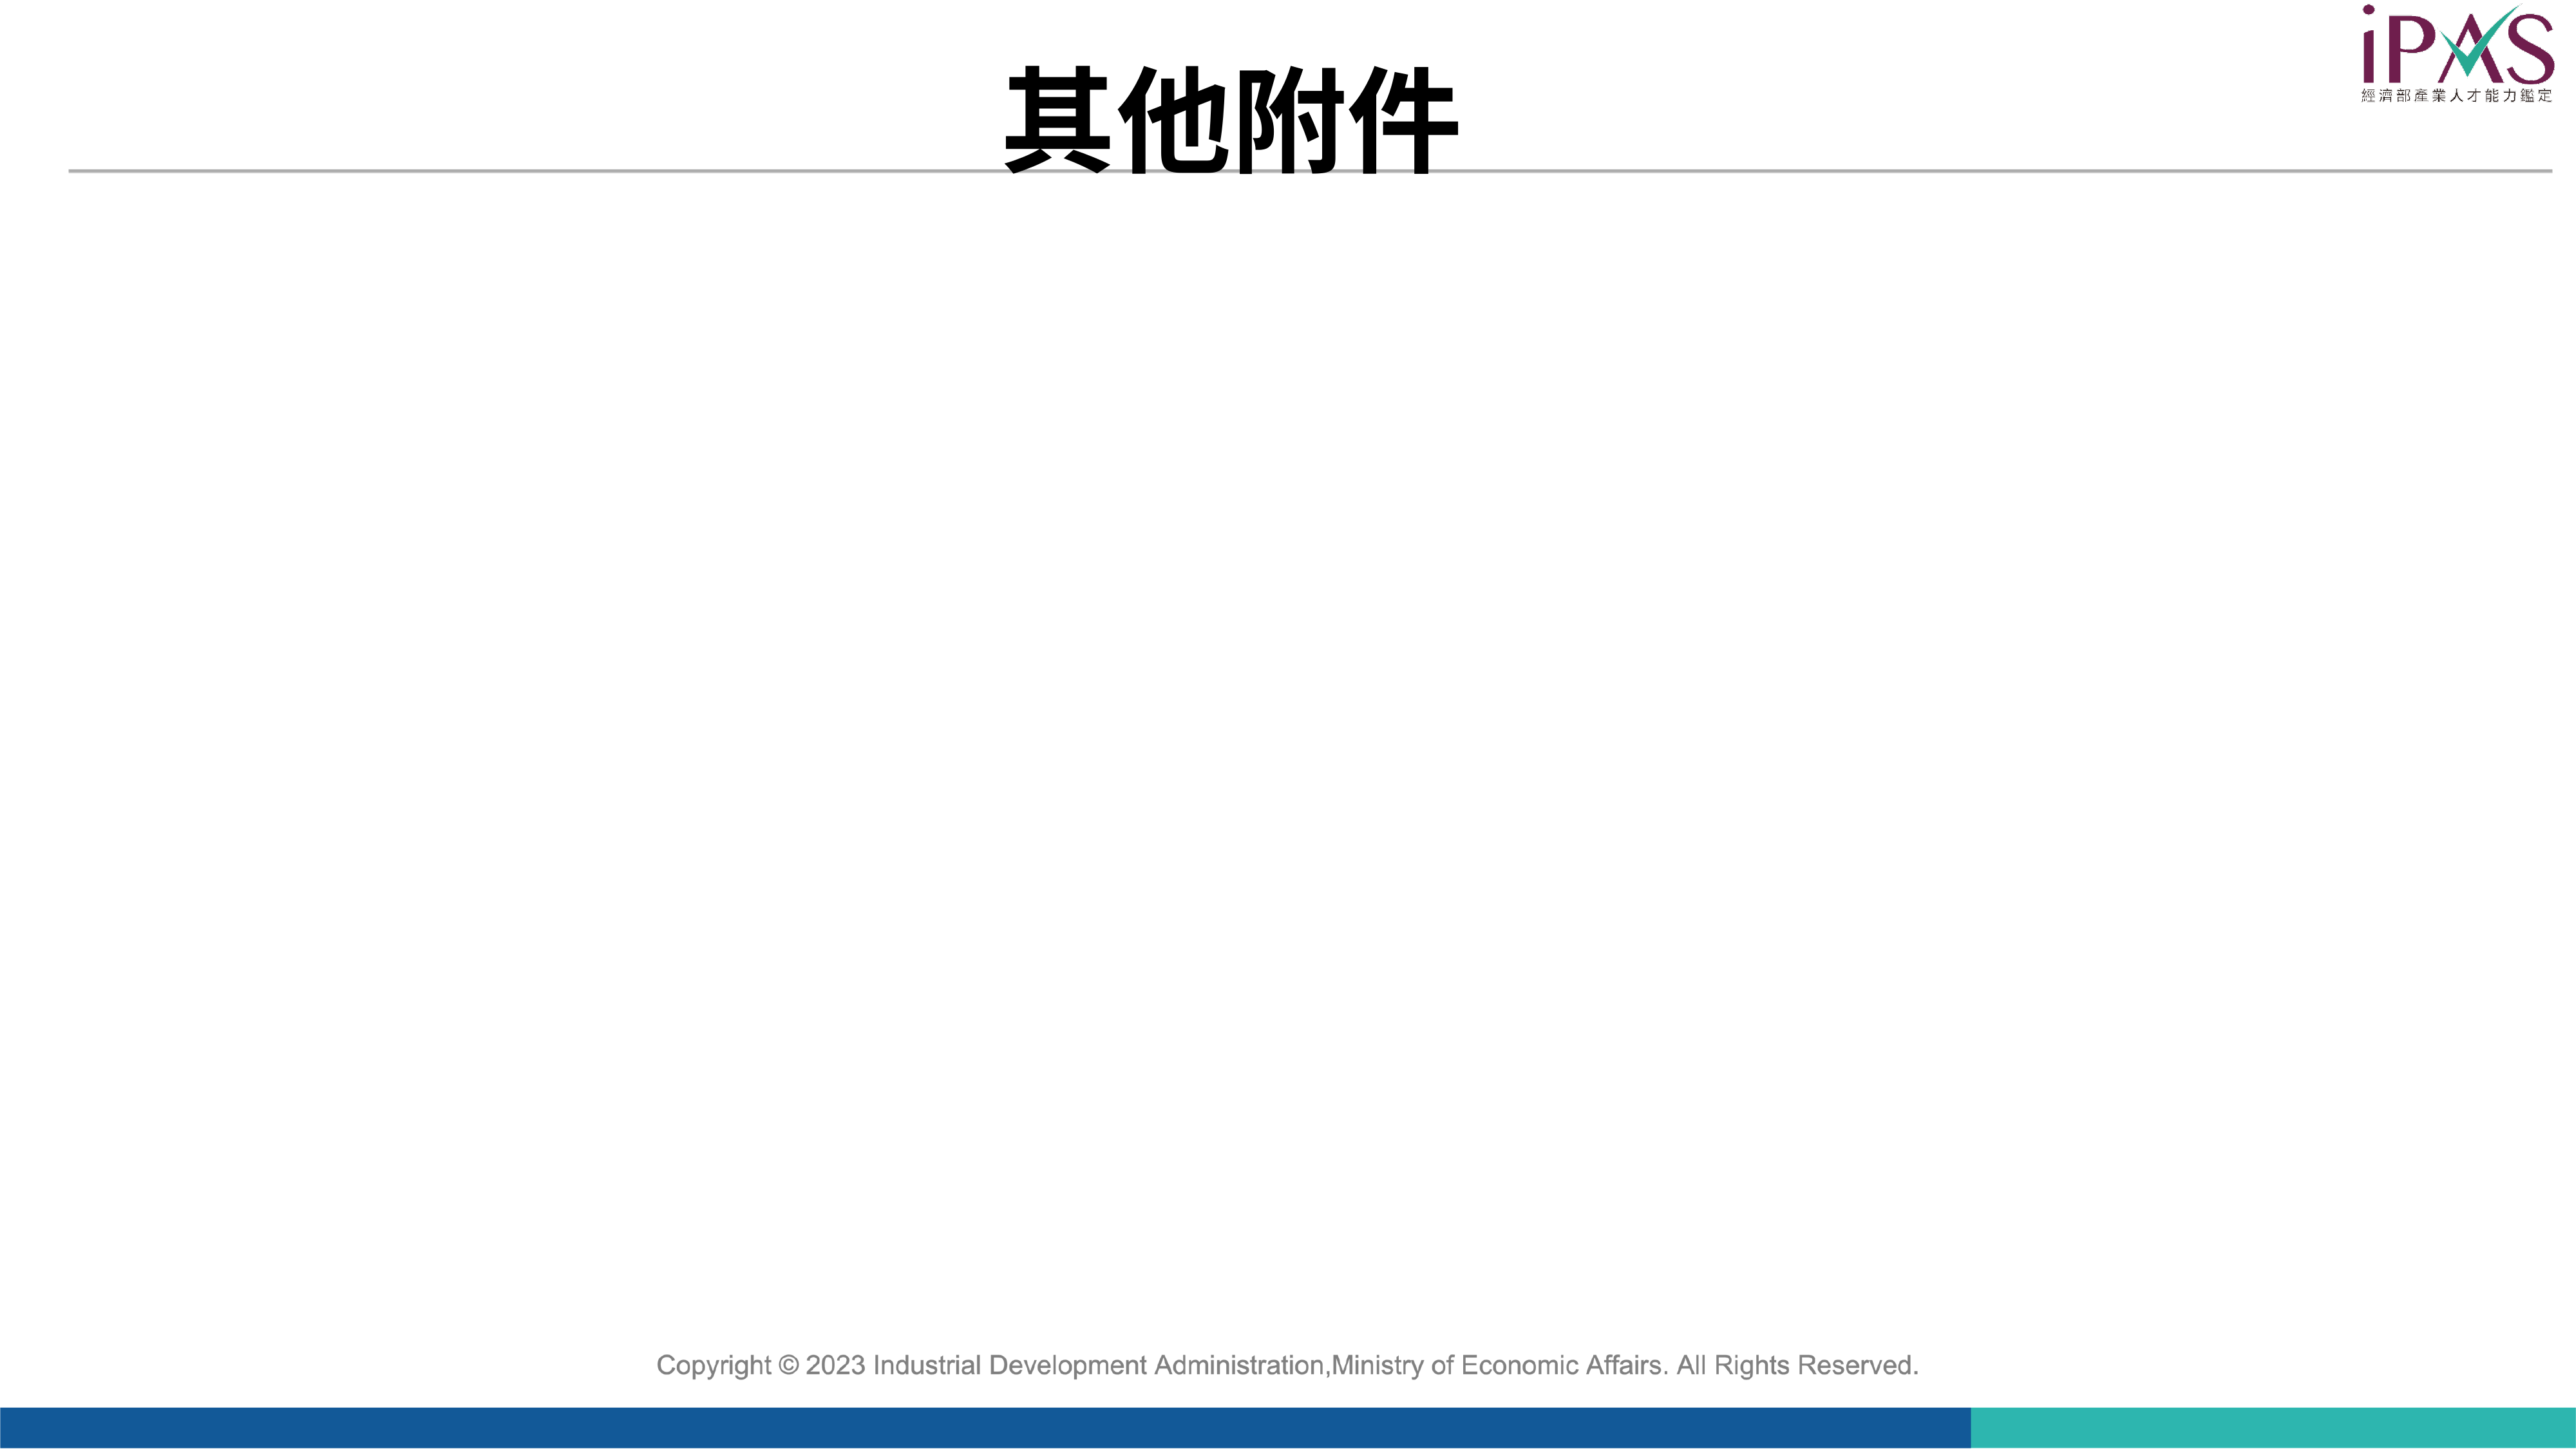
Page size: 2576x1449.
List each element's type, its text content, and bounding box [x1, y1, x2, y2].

text_box 其他附件 [185, 43, 2278, 147]
